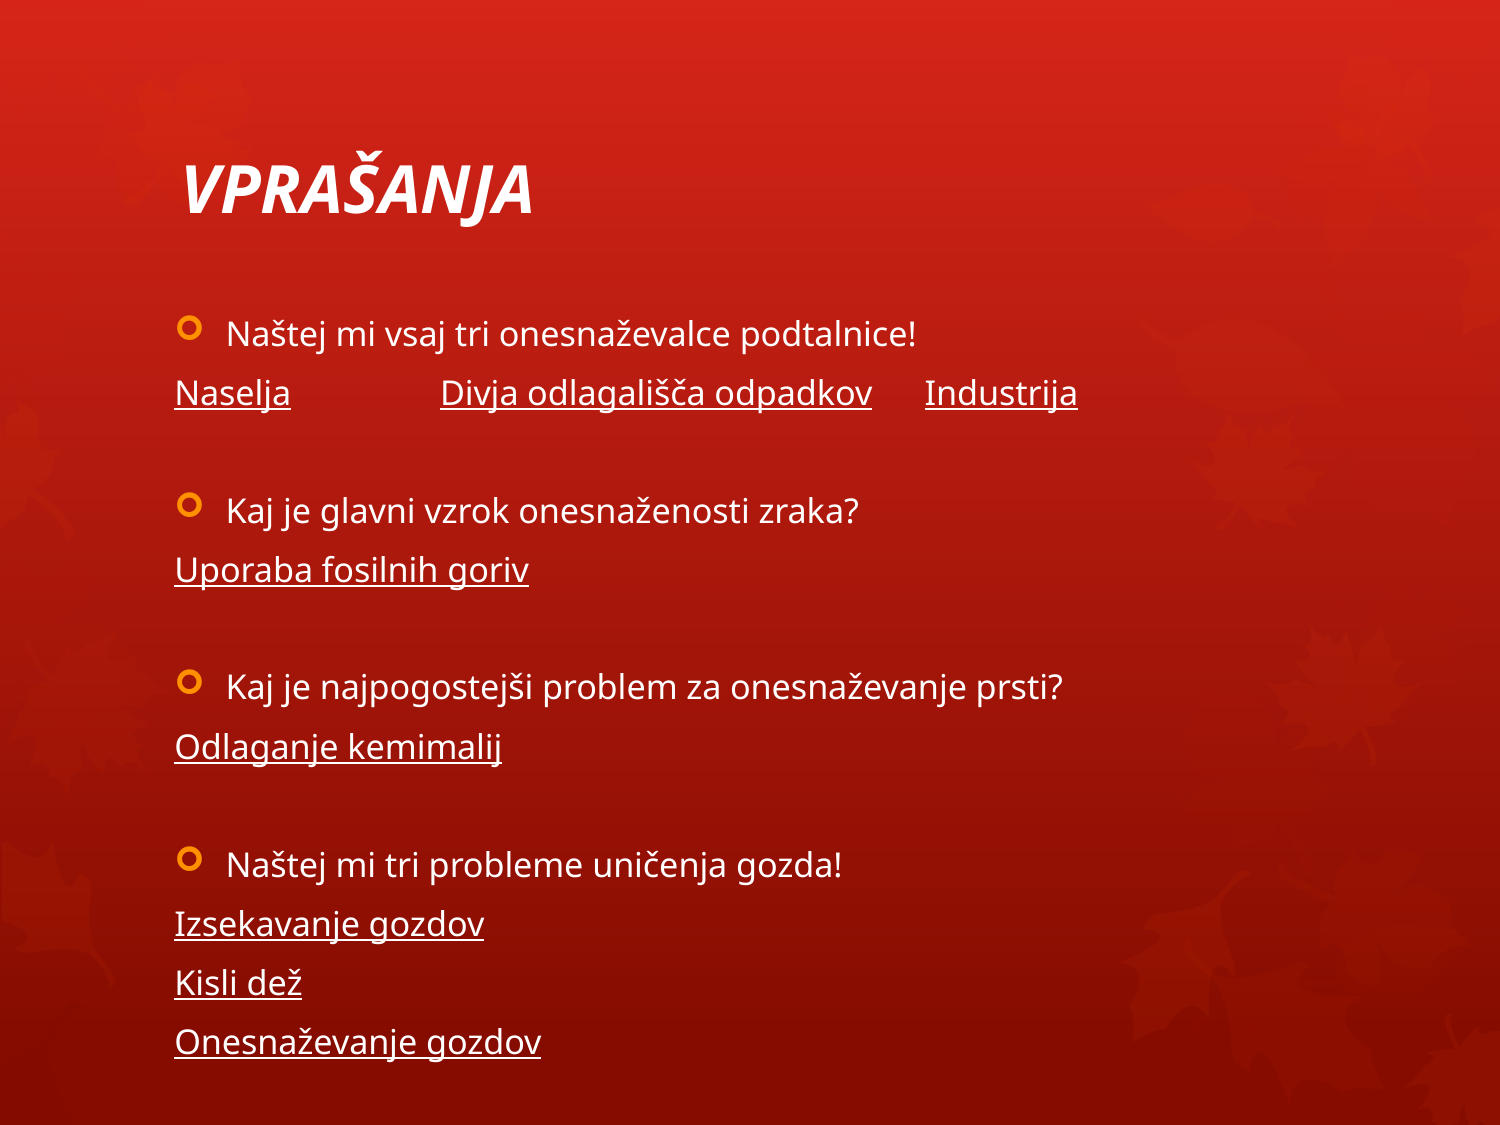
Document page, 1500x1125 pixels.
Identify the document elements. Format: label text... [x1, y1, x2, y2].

list Naštej mi vsaj tri onesnaževalce podtalnice! Naselja Divja odlagališča odpadkov Industrija Kaj je glavni vzrok onesnaženosti zraka? Uporaba fosilnih goriv Kaj je najpogostejši problem za onesnaževanje prsti? Odlaganje kemimalij Naštej mi tri probleme uničenja gozda! Izsekavanje gozdov Kisli dež Onesnaževanje gozdov [159, 302, 1329, 1071]
title VPRAŠANJA [165, 110, 1335, 263]
